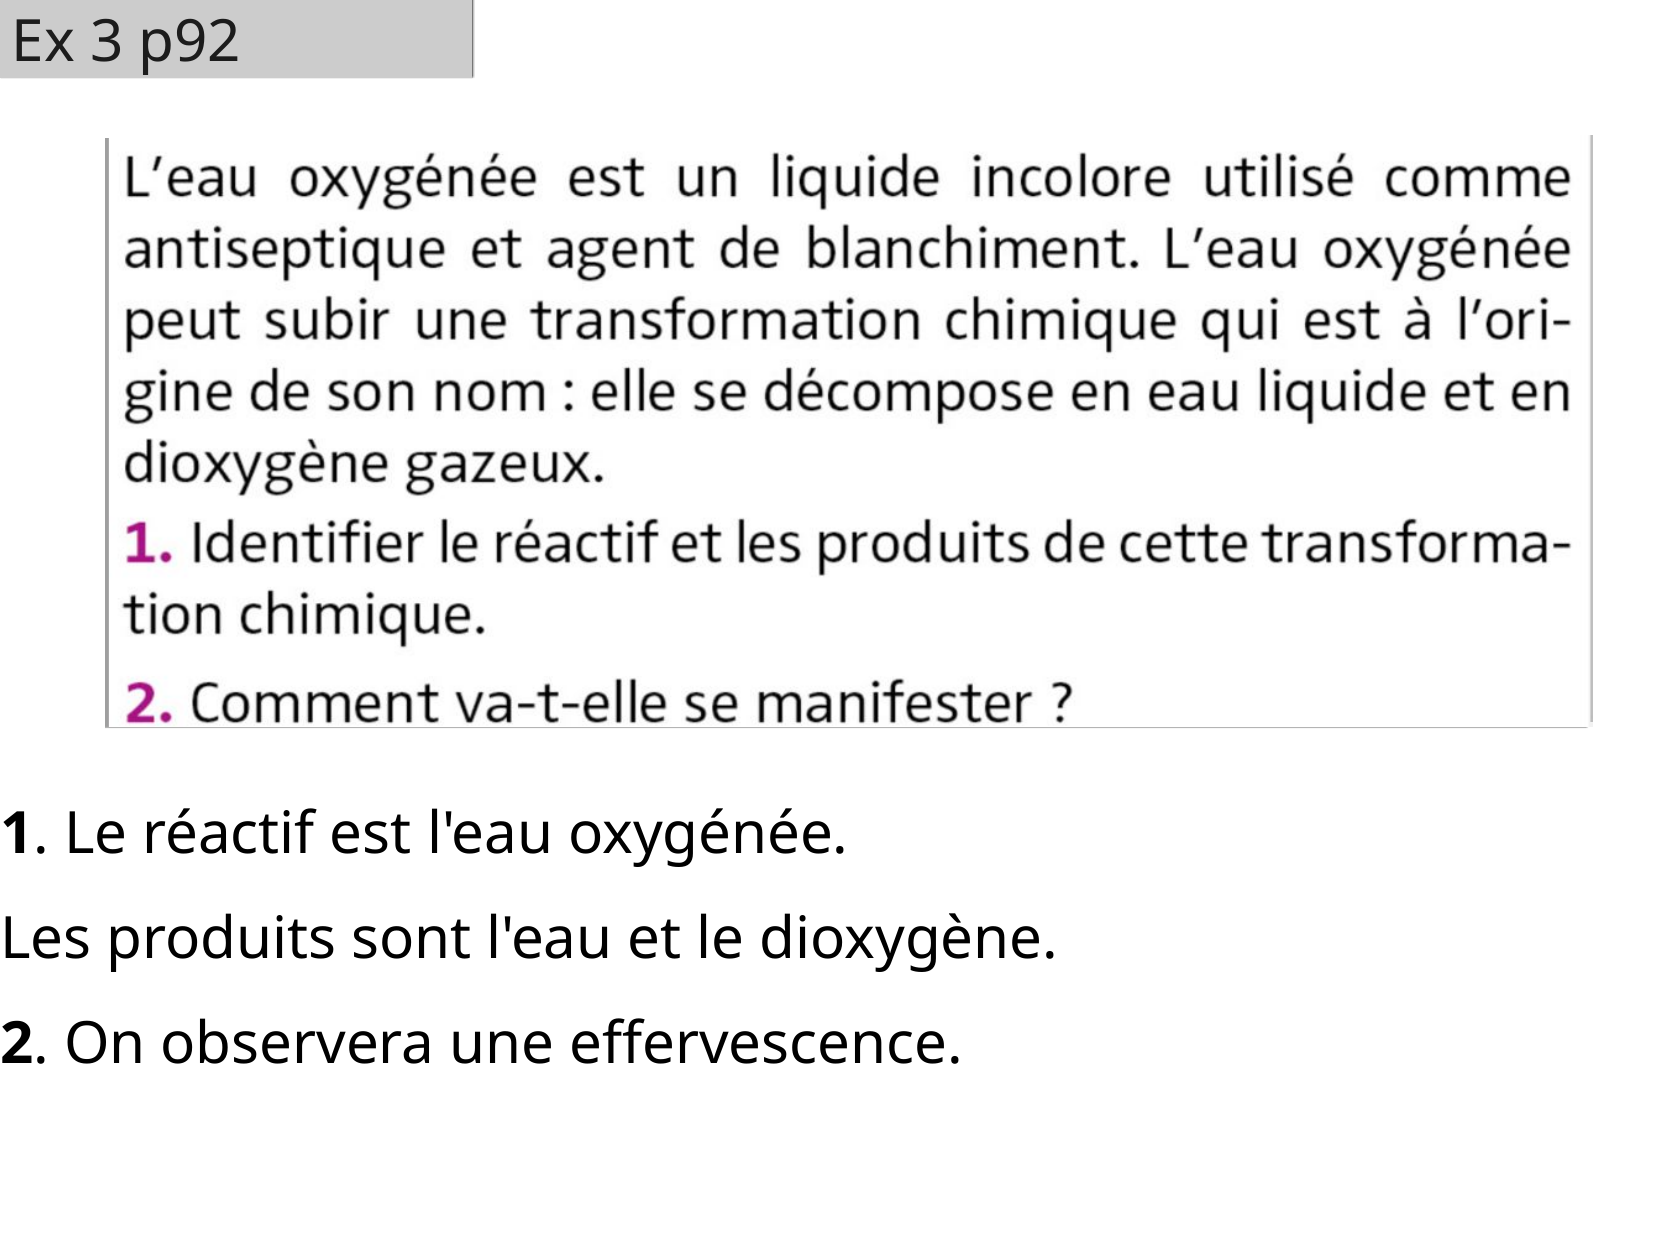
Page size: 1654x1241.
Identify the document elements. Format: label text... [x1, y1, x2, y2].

list 1. Le réactif est l'eau oxygénée. Les produits sont l'eau et le dioxygène. 2. On observera une effervescence. [0, 78, 1654, 1241]
title Ex 3 p92 [0, 0, 473, 78]
picture [108, 135, 1593, 727]
